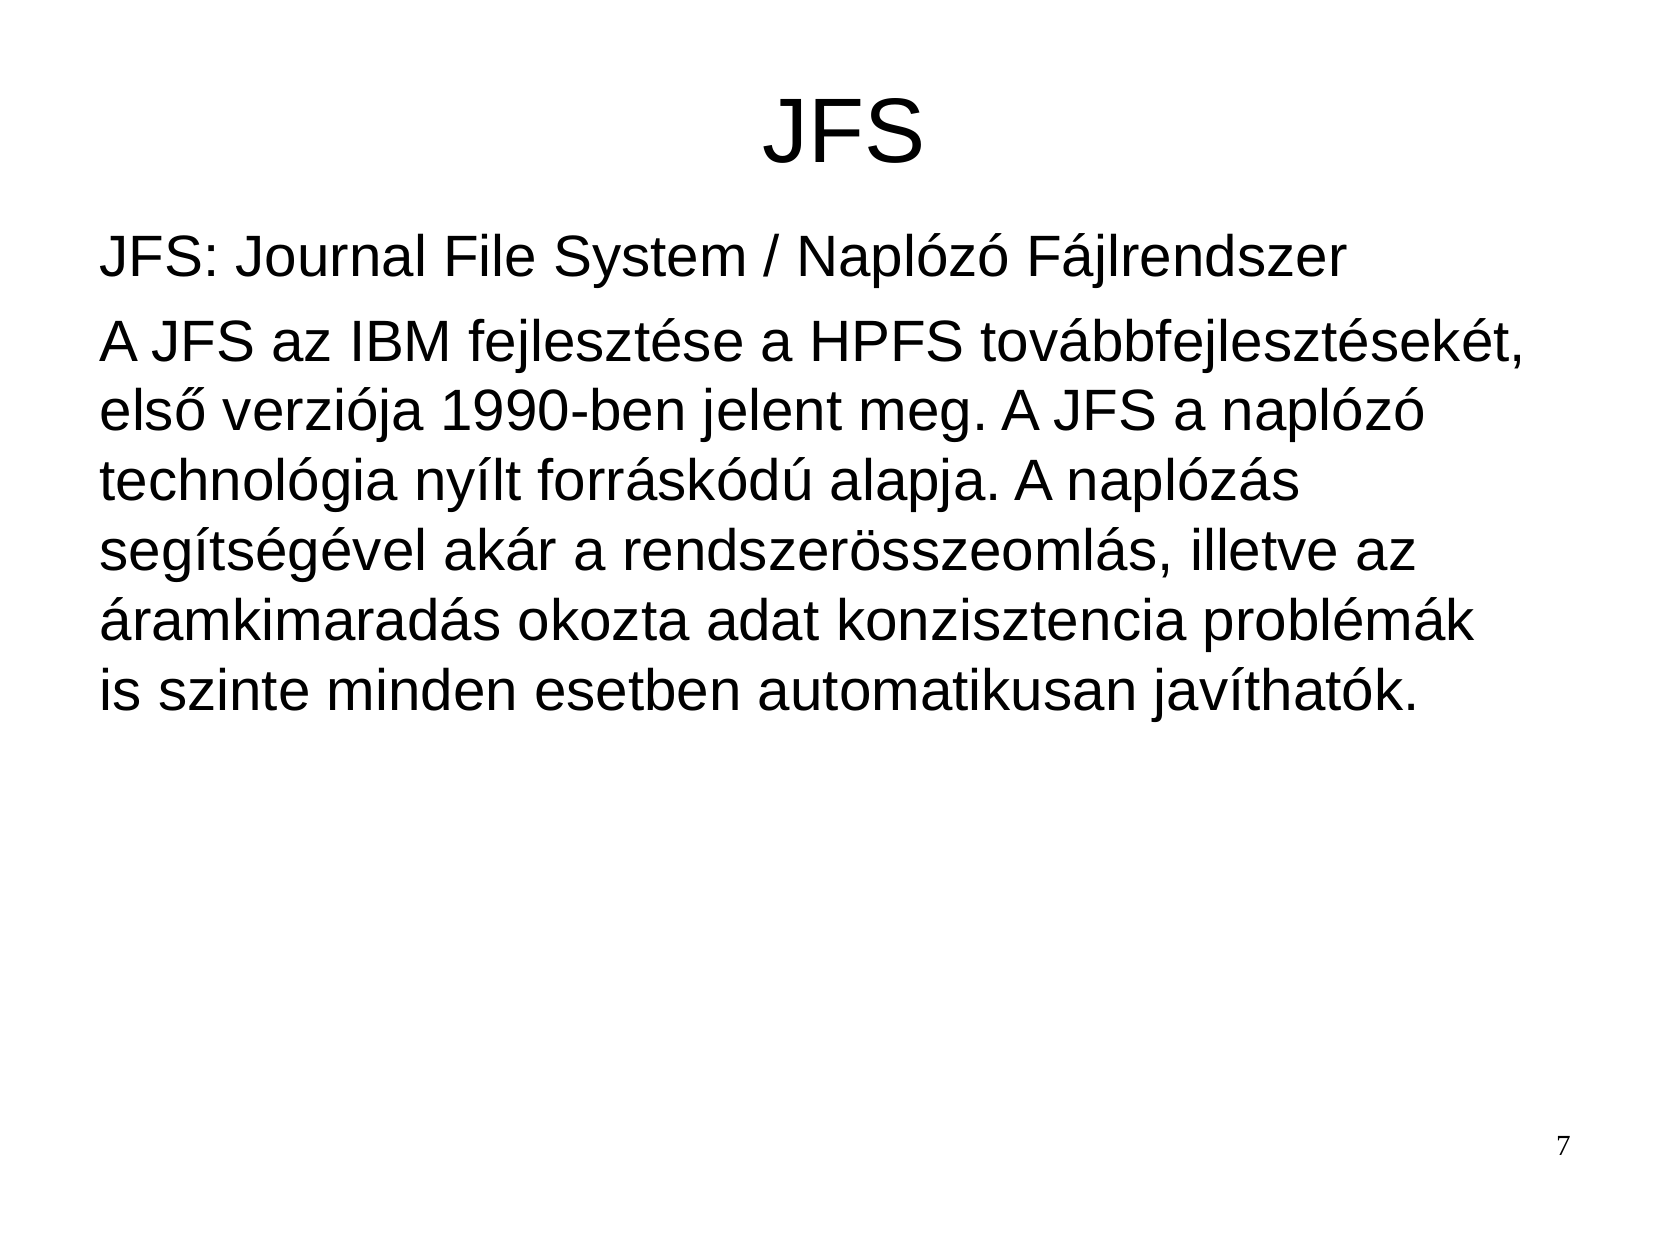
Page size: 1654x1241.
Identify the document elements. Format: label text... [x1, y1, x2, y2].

title JFS [124, 40, 1530, 210]
list JFS: Journal File System / Naplózó Fájlrendszer A JFS az IBM fejlesztése a HPFS továbbfejlesztésekét, első verziója 1990-ben jelent meg. A JFS a naplózó technológia nyílt forráskódú alapja. A naplózás segítségével akár a rendszerösszeomlás, illetve az áramkimaradás okozta adat konzisztencia problémák is szinte minden esetben automatikusan javíthatók. [28, 210, 1571, 1203]
